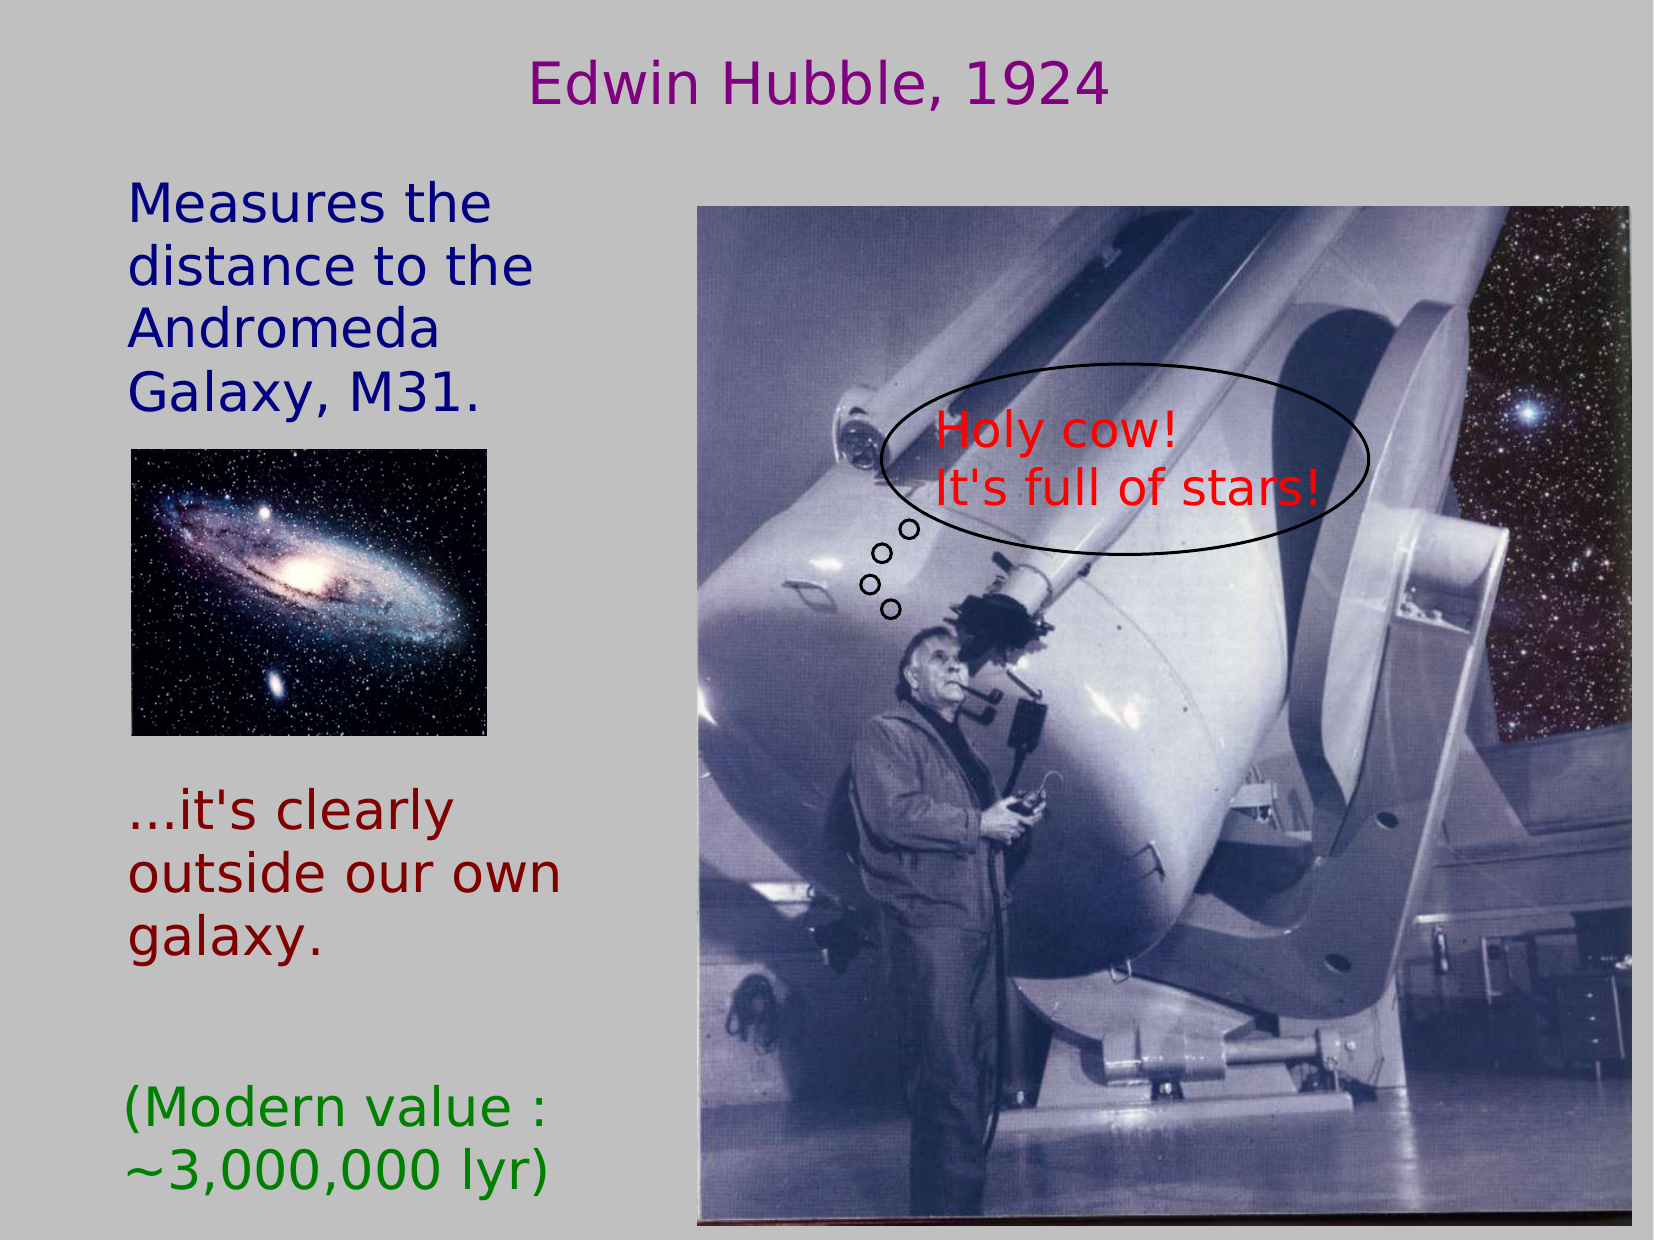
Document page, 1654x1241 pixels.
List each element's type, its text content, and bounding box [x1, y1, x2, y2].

text_box (Modern value : ~3,000,000 lyr) [107, 1068, 582, 1210]
picture [131, 449, 487, 736]
text_box Edwin Hubble, 1924 [512, 42, 1141, 132]
text_box Measures the distance to the Andromeda Galaxy, M31. [112, 164, 619, 432]
text_box Holy cow! It's full of stars! [919, 393, 1332, 526]
picture [697, 206, 1632, 1227]
text_box ...it's clearly outside our own galaxy. [112, 771, 582, 976]
